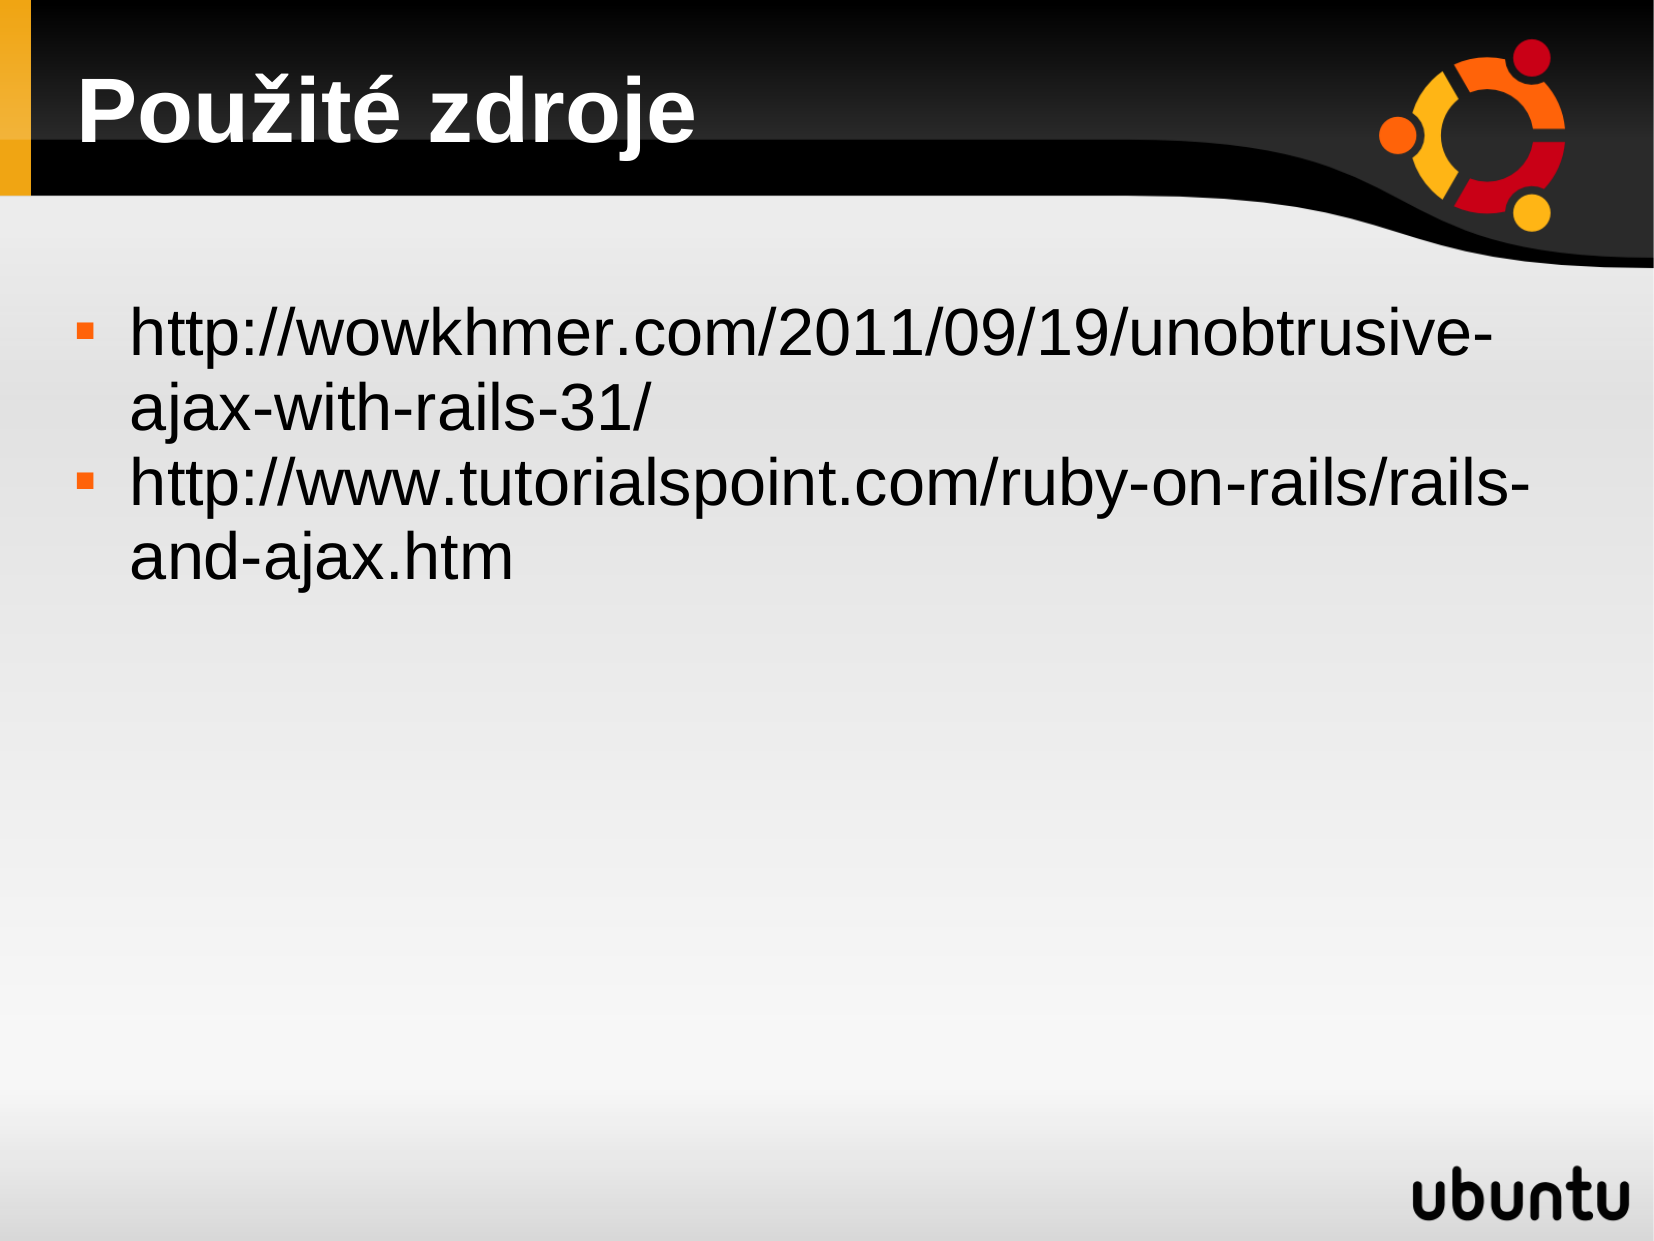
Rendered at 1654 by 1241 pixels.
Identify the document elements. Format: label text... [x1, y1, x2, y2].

list http://wowkhmer.com/2011/09/19/unobtrusive-ajax-with-rails-31/ http://www.tutorialspoint.com/ruby-on-rails/rails-and-ajax.htm [59, 295, 1595, 1099]
title Použité zdroje [76, 14, 1565, 207]
picture [0, 0, 1654, 1241]
